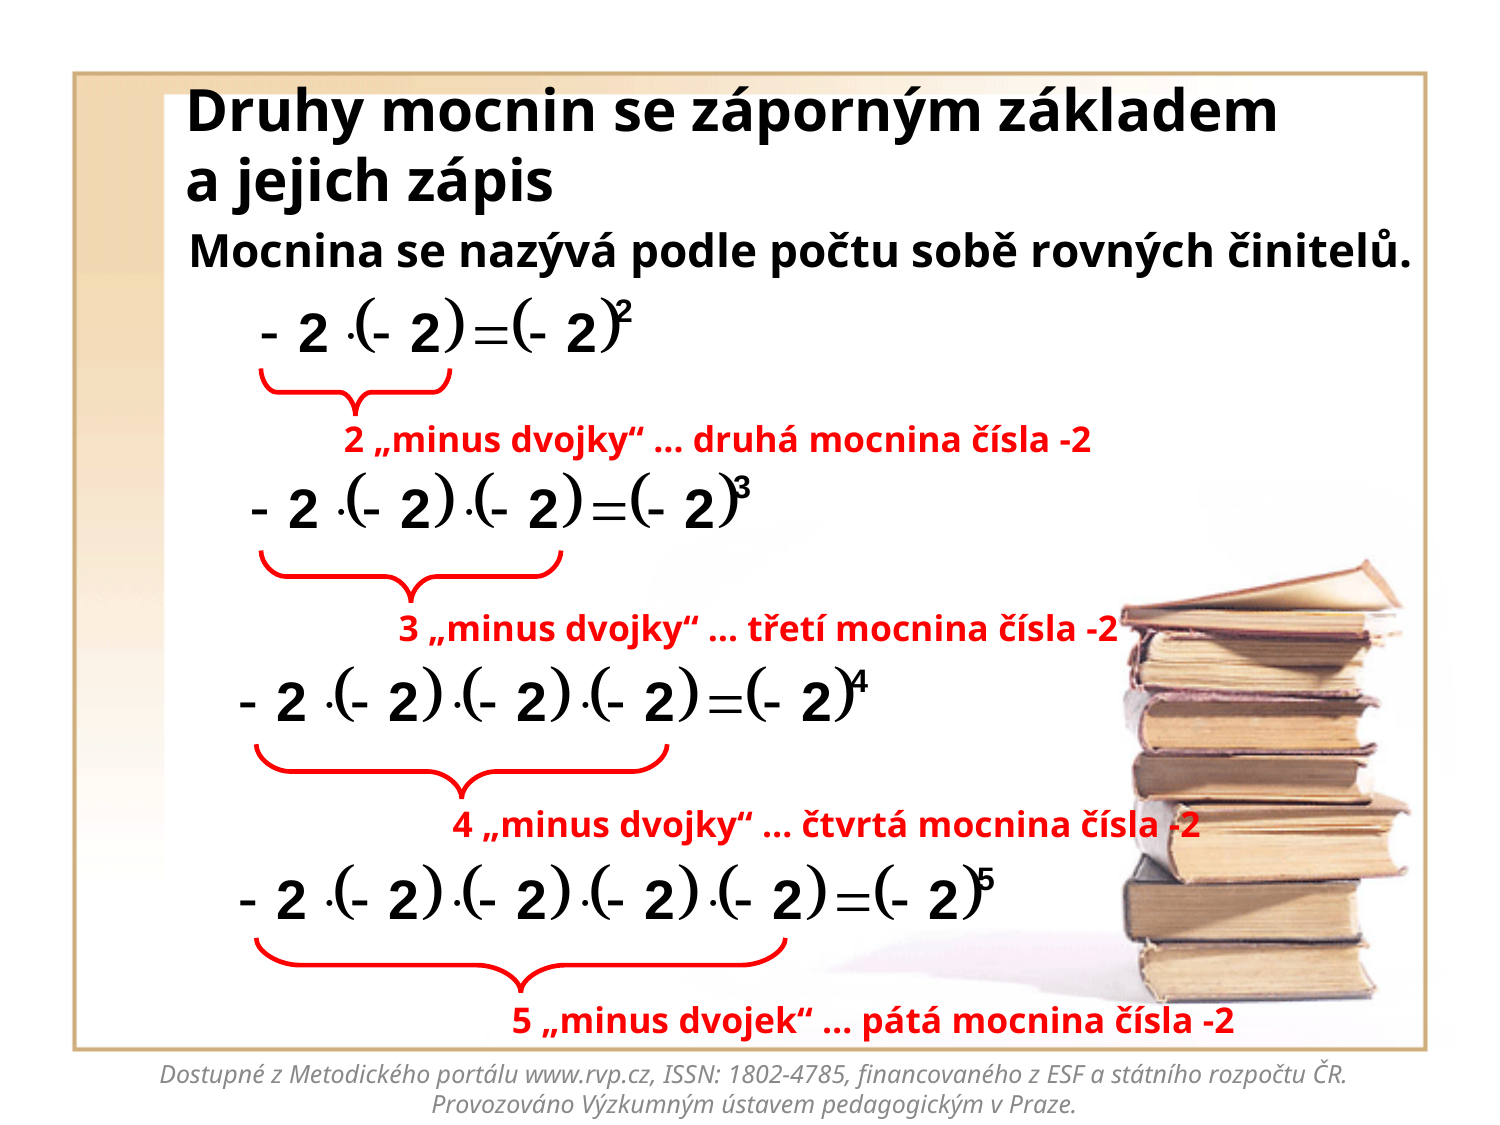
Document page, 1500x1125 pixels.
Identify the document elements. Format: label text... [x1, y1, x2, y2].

chart [230, 854, 1007, 943]
picture [0, 0, 1500, 1125]
text_box 4 „minus dvojky“ … čtvrtá mocnina čísla -2 [438, 781, 1341, 865]
text_box 2 „minus dvojky“ … druhá mocnina čísla -2 [329, 396, 1211, 480]
text_box 3 „minus dvojky“ … třetí mocnina čísla -2 [383, 585, 1365, 669]
chart [241, 463, 760, 552]
text_box 5 „minus dvojek“ … pátá mocnina čísla -2 [497, 978, 1447, 1061]
chart [251, 287, 645, 376]
text_box Mocnina se nazývá podle počtu sobě rovných činitelů. [173, 196, 1436, 303]
chart [230, 657, 877, 746]
text_box Druhy mocnin se záporným základem a jejich zápis [171, 89, 1424, 197]
